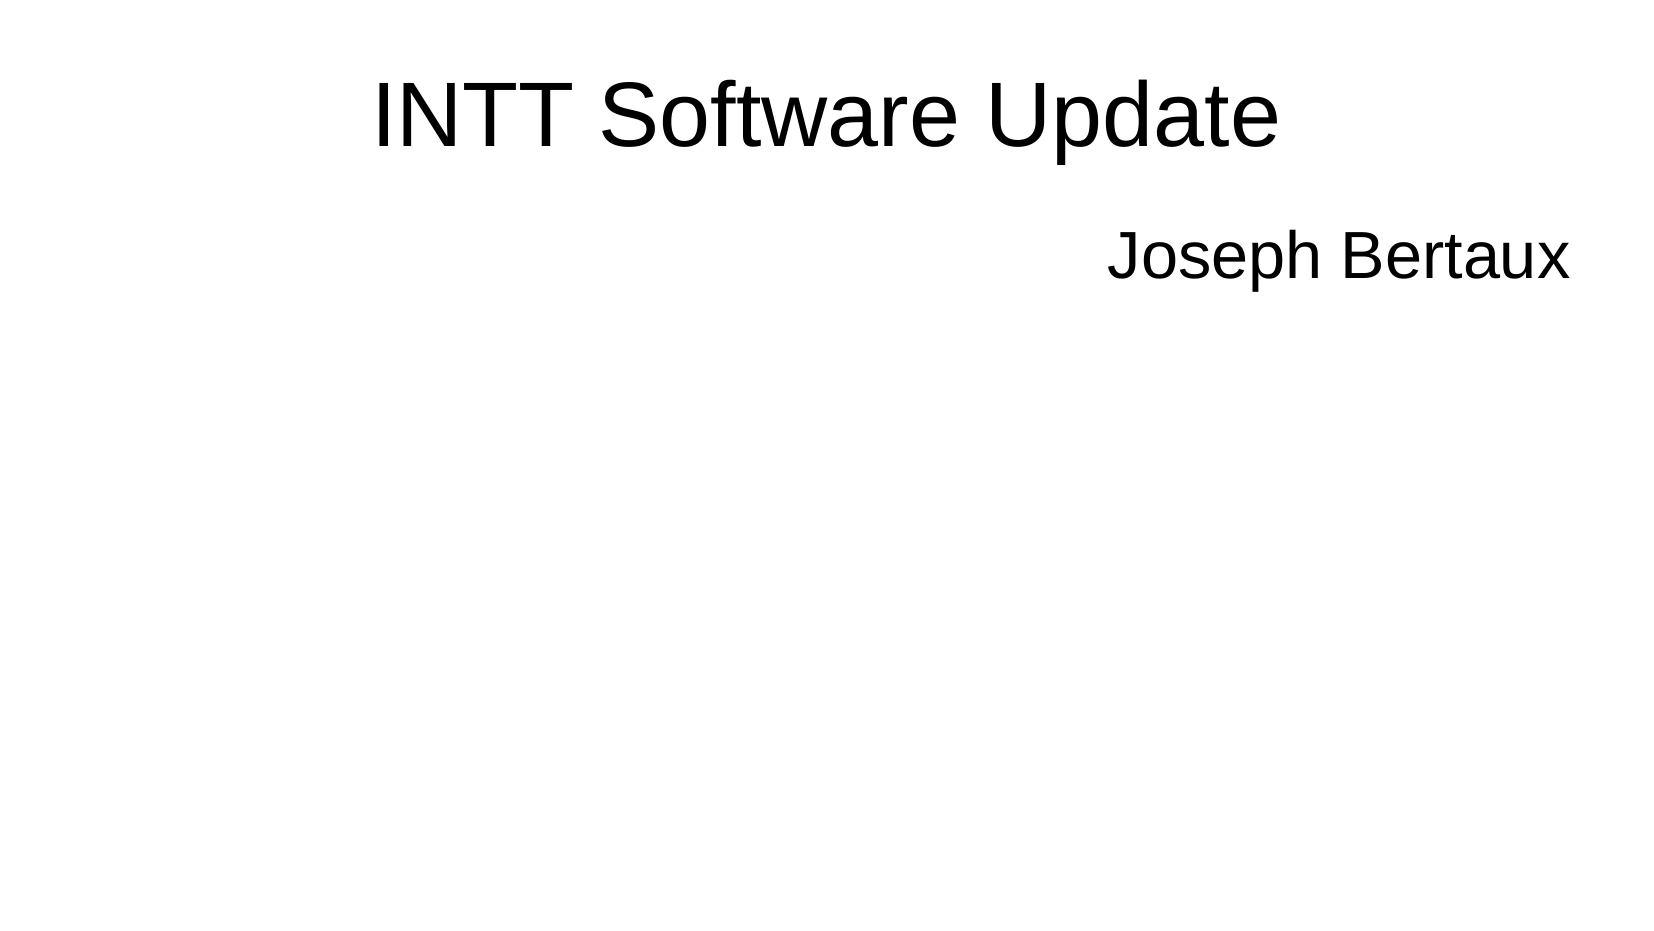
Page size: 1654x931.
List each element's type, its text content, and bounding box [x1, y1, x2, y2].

subtitle Joseph Bertaux [82, 217, 1571, 758]
title INTT Software Update [82, 37, 1571, 193]
